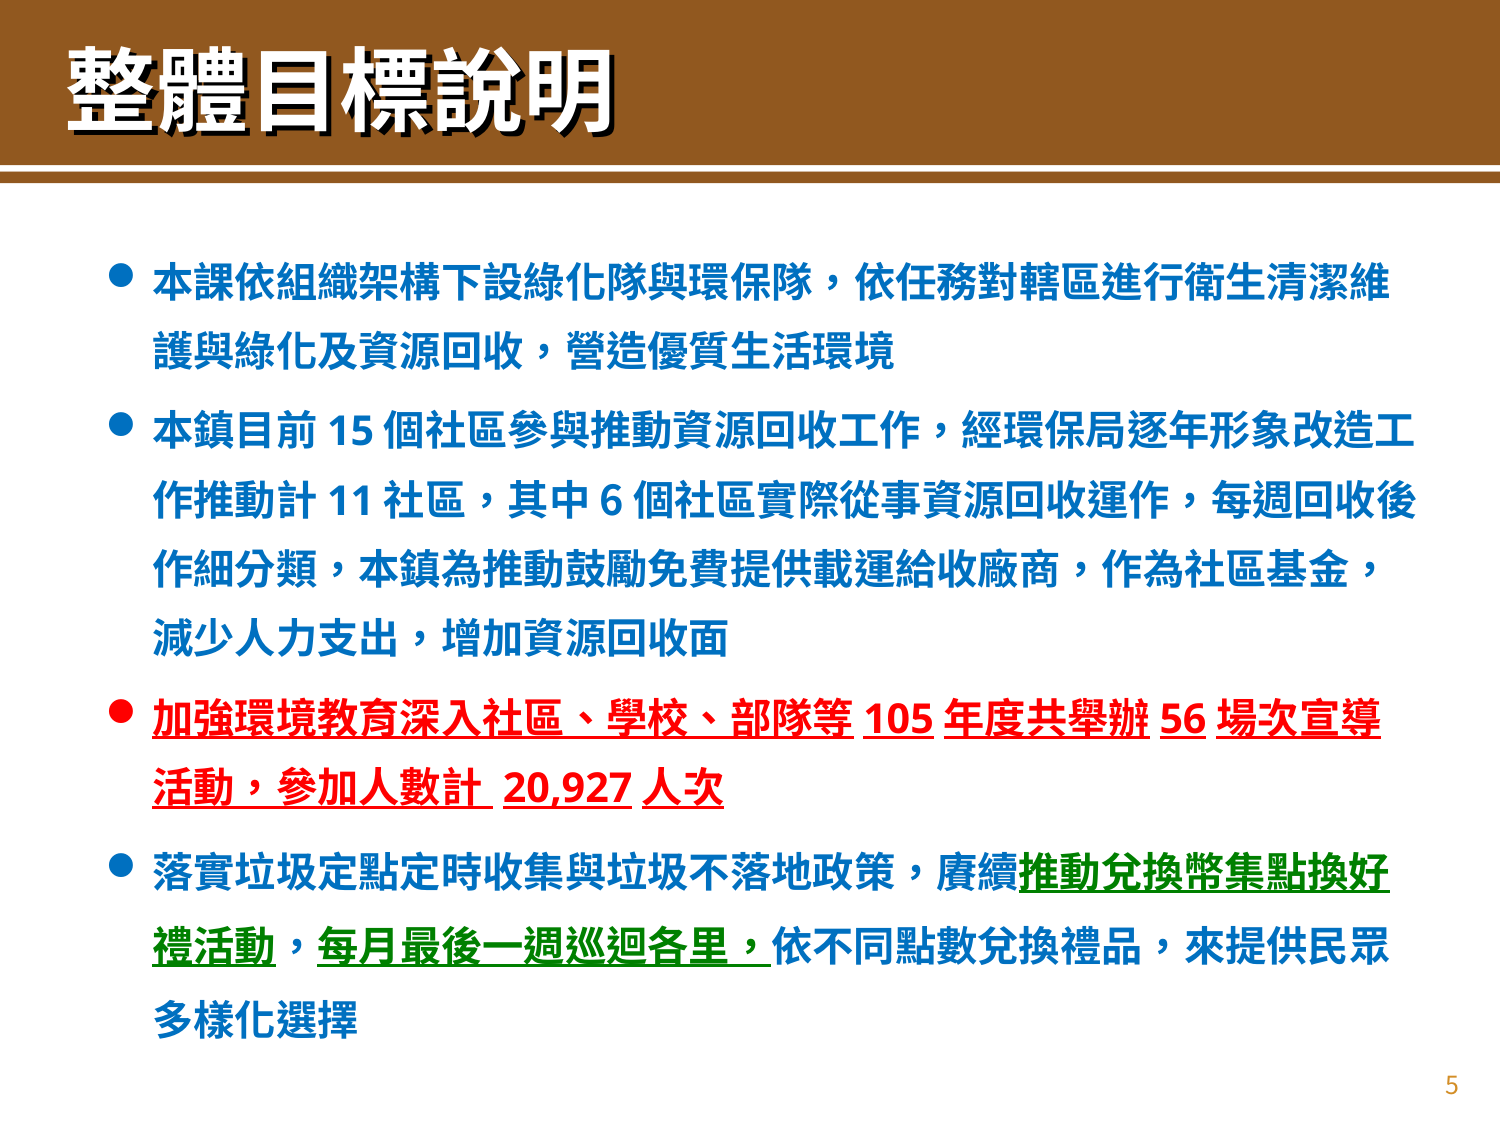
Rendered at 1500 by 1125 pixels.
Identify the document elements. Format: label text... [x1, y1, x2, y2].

text_box 本課依組織架構下設綠化隊與環保隊，依任務對轄區進行衛生清潔維護與綠化及資源回收，營造優質生活環境 本鎮目前15個社區參與推動資源回收工作，經環保局逐年形象改造工作推動計11社區，其中6個社區實際從事資源回收運作，每週回收後作細分類，本鎮為推動鼓勵免費提供載運給收廠商，作為社區基金，減少人力支出，增加資源回收面 加強環境教育深入社區、學校、部隊等105年度共舉辦56場次宣導活動，參加人數計 20,927人次 落實垃圾定點定時收集與垃圾不落地政策，賡續推動兌換幣集點換好禮活動，每月最後一週巡迴各里，依不同點數兌換禮品，來提供民眾多樣化選擇 [49, 228, 1436, 1059]
text_box <編號> [1350, 1061, 1475, 1103]
title 整體目標說明 [50, 19, 1476, 157]
